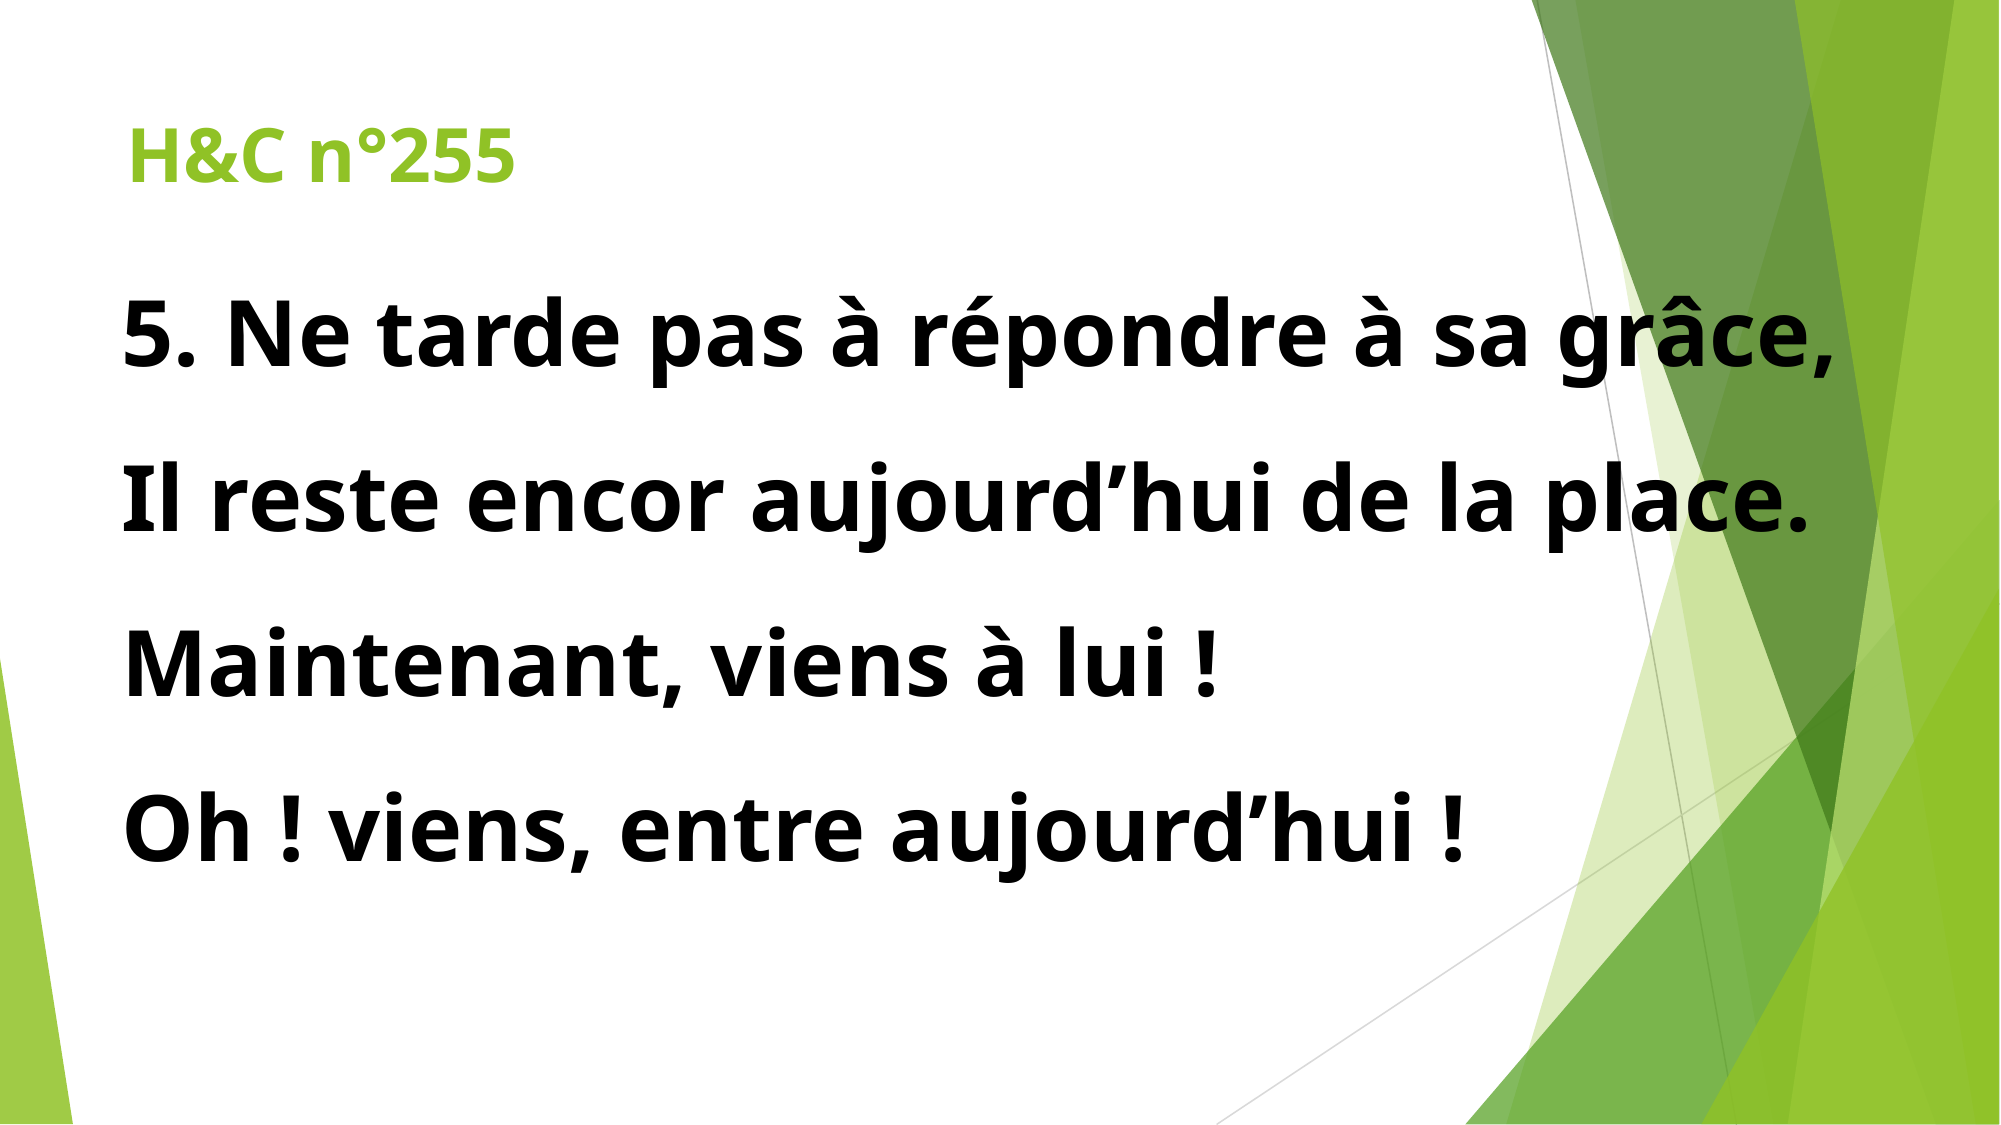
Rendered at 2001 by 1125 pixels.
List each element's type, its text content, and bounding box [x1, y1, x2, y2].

text_box H&C n°255 [111, 99, 1522, 212]
text_box 5. Ne tarde pas à répondre à sa grâce, Il reste encor aujourd’hui de la place. Maintenant, viens à lui ! Oh ! viens, entre aujourd’hui ! [106, 212, 1961, 1074]
